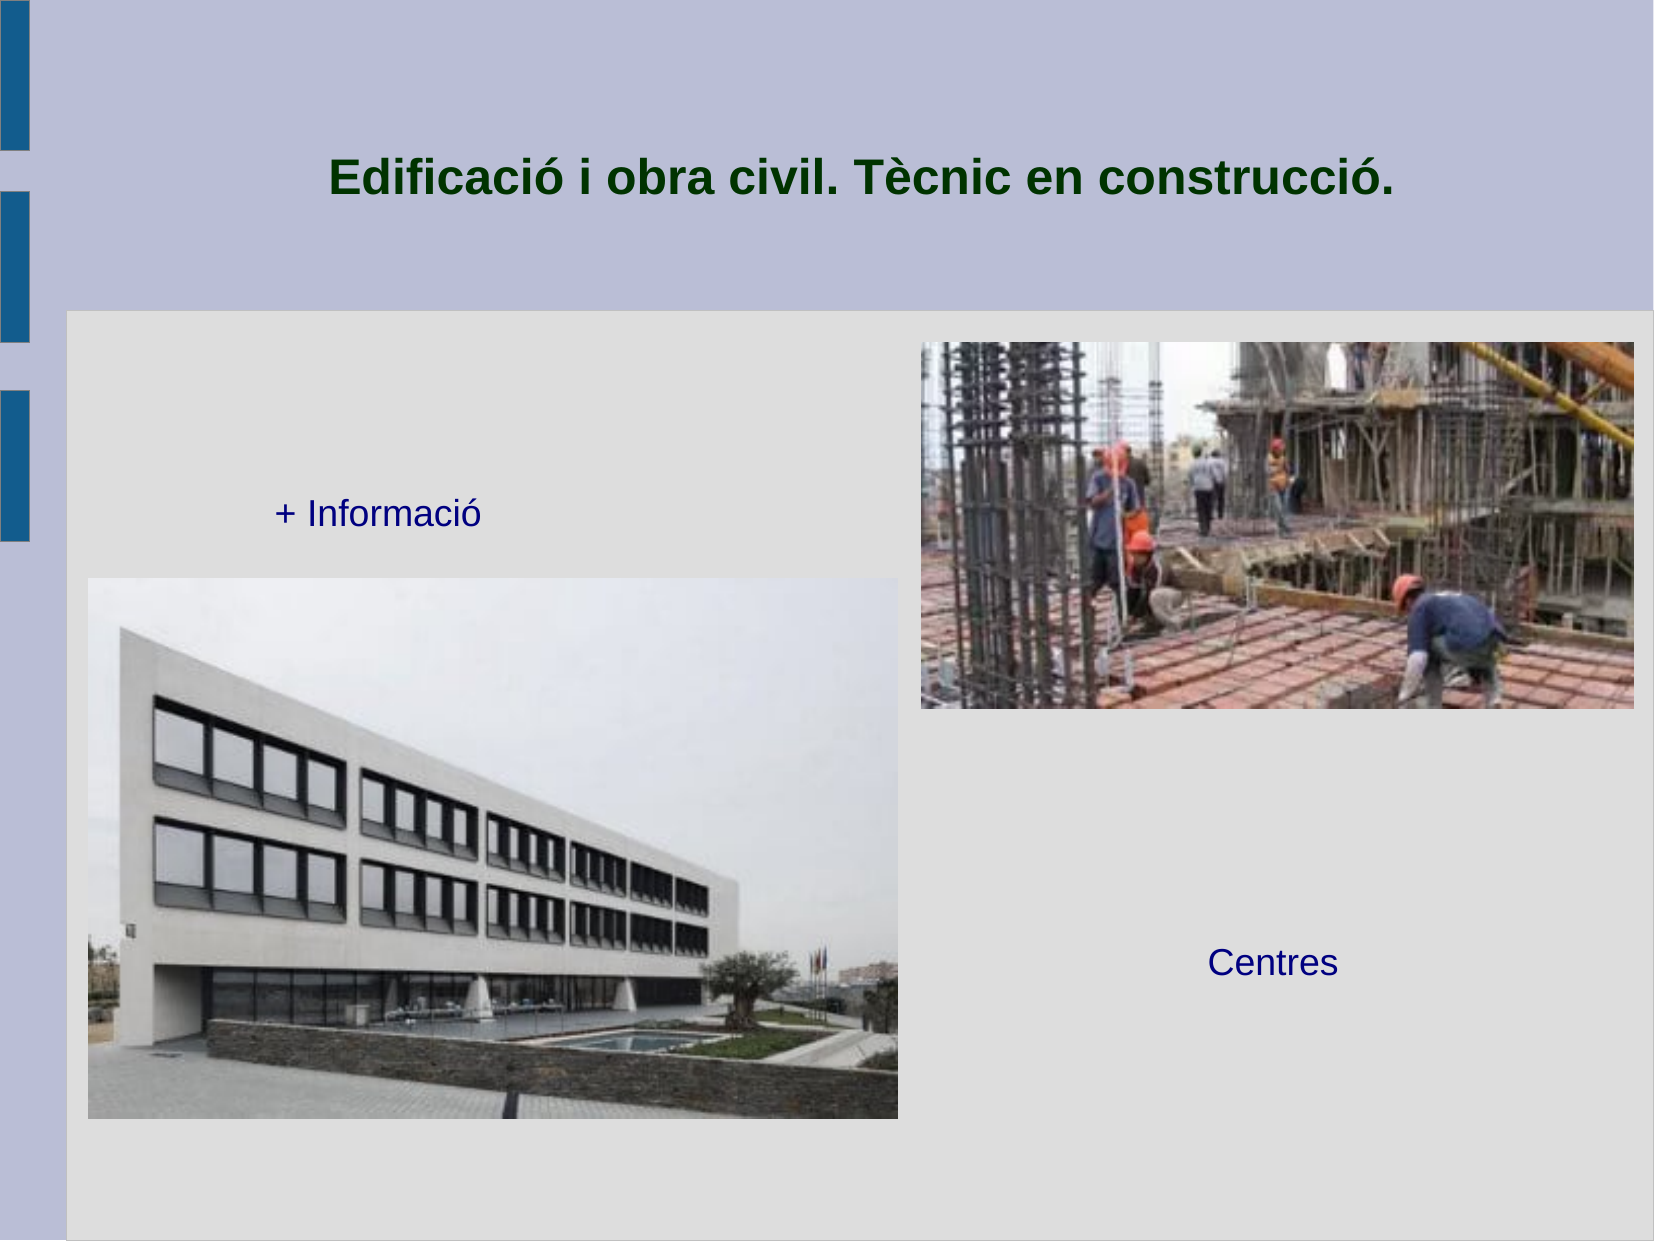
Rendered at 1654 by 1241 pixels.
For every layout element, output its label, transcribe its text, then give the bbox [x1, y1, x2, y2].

text_box Centres [1192, 933, 1382, 1004]
title Edificació i obra civil. Tècnic en construcció. [153, 129, 1571, 225]
text_box + Informació [259, 485, 524, 556]
picture [88, 578, 898, 1119]
picture [921, 342, 1634, 709]
